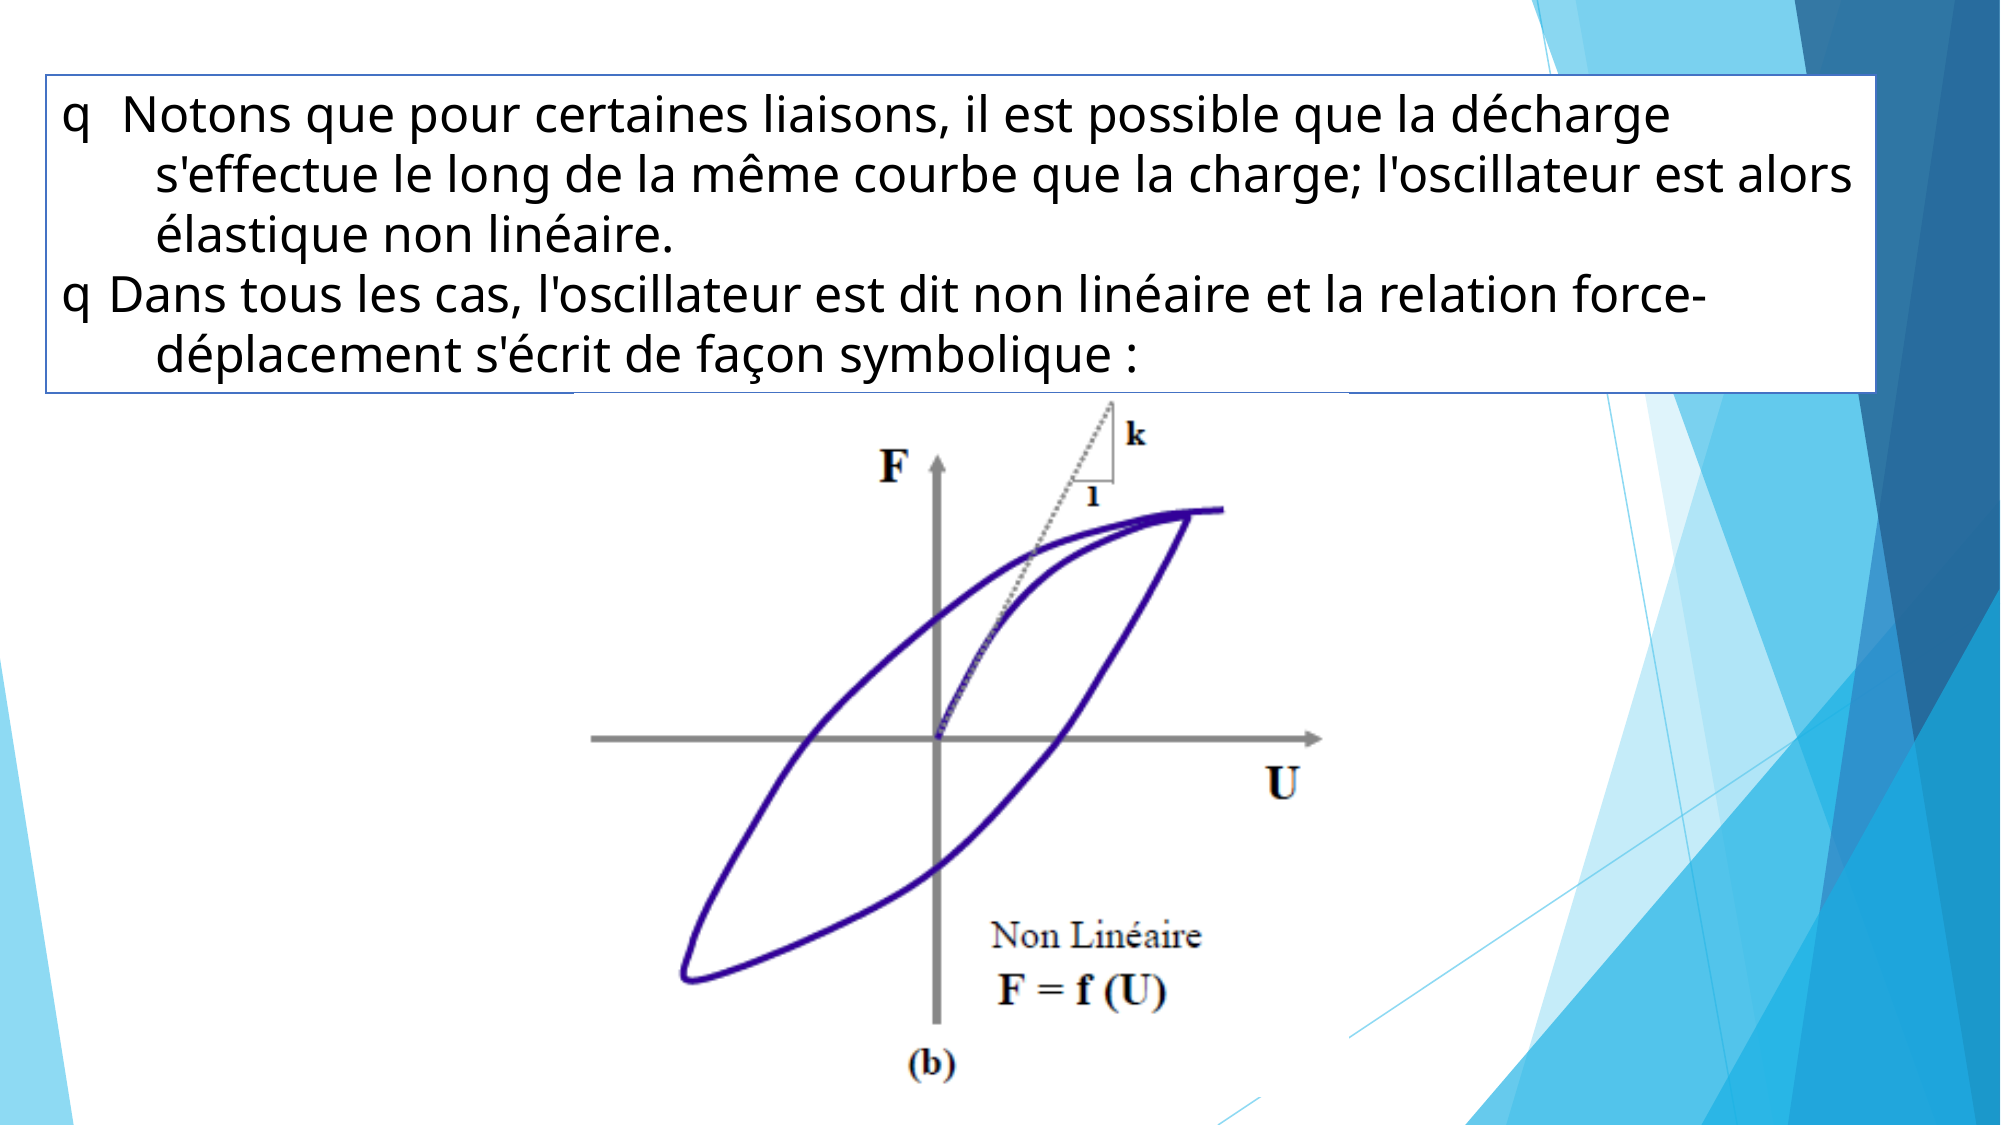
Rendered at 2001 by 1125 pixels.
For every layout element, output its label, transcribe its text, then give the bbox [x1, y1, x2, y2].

text_box Notons que pour certaines liaisons, il est possible que la décharge s'effectue le long de la même courbe que la charge; l'oscillateur est alors élastique non linéaire. Dans tous les cas, l'oscillateur est dit non linéaire et la relation force-déplacement s'écrit de façon symbolique : [46, 75, 1877, 394]
picture [574, 393, 1349, 1097]
